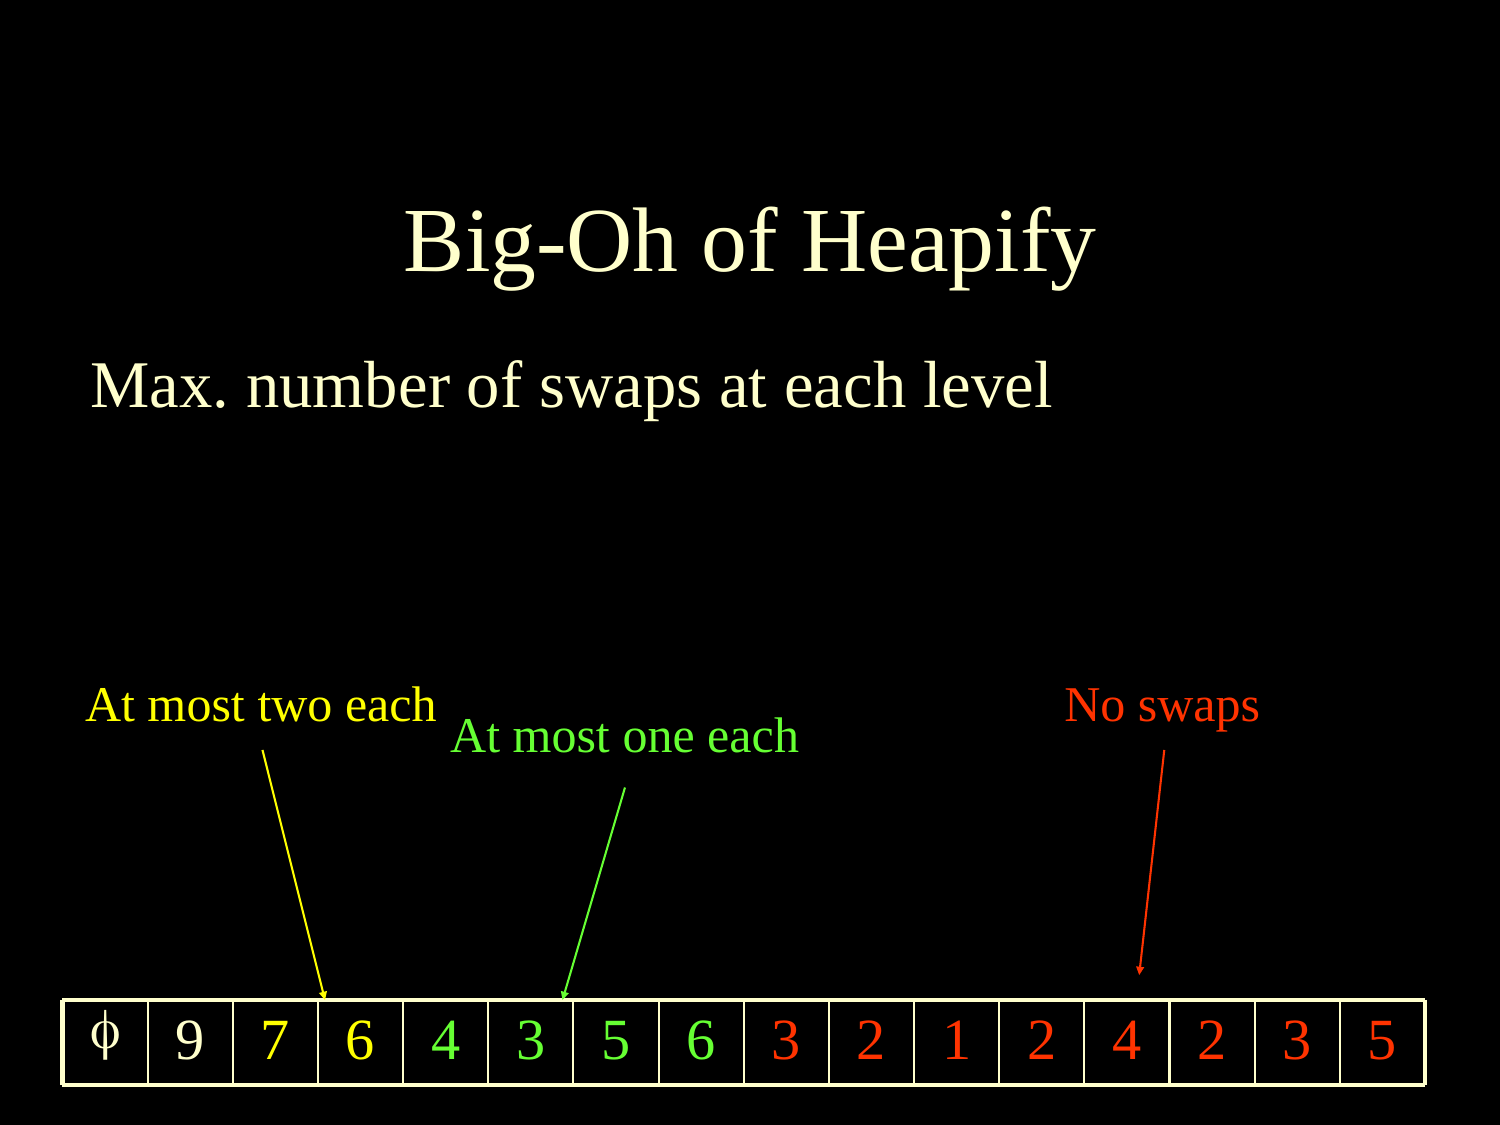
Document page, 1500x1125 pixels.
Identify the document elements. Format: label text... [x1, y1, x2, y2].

text_box At most two each [70, 669, 452, 740]
text_box  [65, 1002, 147, 1083]
text_box 3 [489, 1002, 572, 1083]
text_box 2 [830, 1002, 913, 1083]
text_box 7 [234, 1002, 317, 1083]
text_box 5 [574, 1002, 658, 1083]
title Big-Oh of Heapify [22, 145, 1480, 336]
text_box 4 [404, 1002, 487, 1083]
text_box 6 [319, 1002, 402, 1083]
text_box No swaps [1049, 669, 1276, 740]
text_box 2 [1171, 1002, 1254, 1083]
text_box 9 [149, 1002, 232, 1083]
text_box 1 [915, 1002, 998, 1083]
text_box At most one each [435, 699, 815, 771]
text_box 3 [1256, 1002, 1339, 1083]
list Max. number of swaps at each level [75, 347, 1482, 438]
text_box 5 [1341, 1002, 1423, 1083]
text_box 6 [660, 1002, 743, 1083]
text_box 3 [745, 1002, 828, 1083]
text_box 4 [1085, 1002, 1168, 1083]
text_box 2 [1000, 1002, 1083, 1083]
